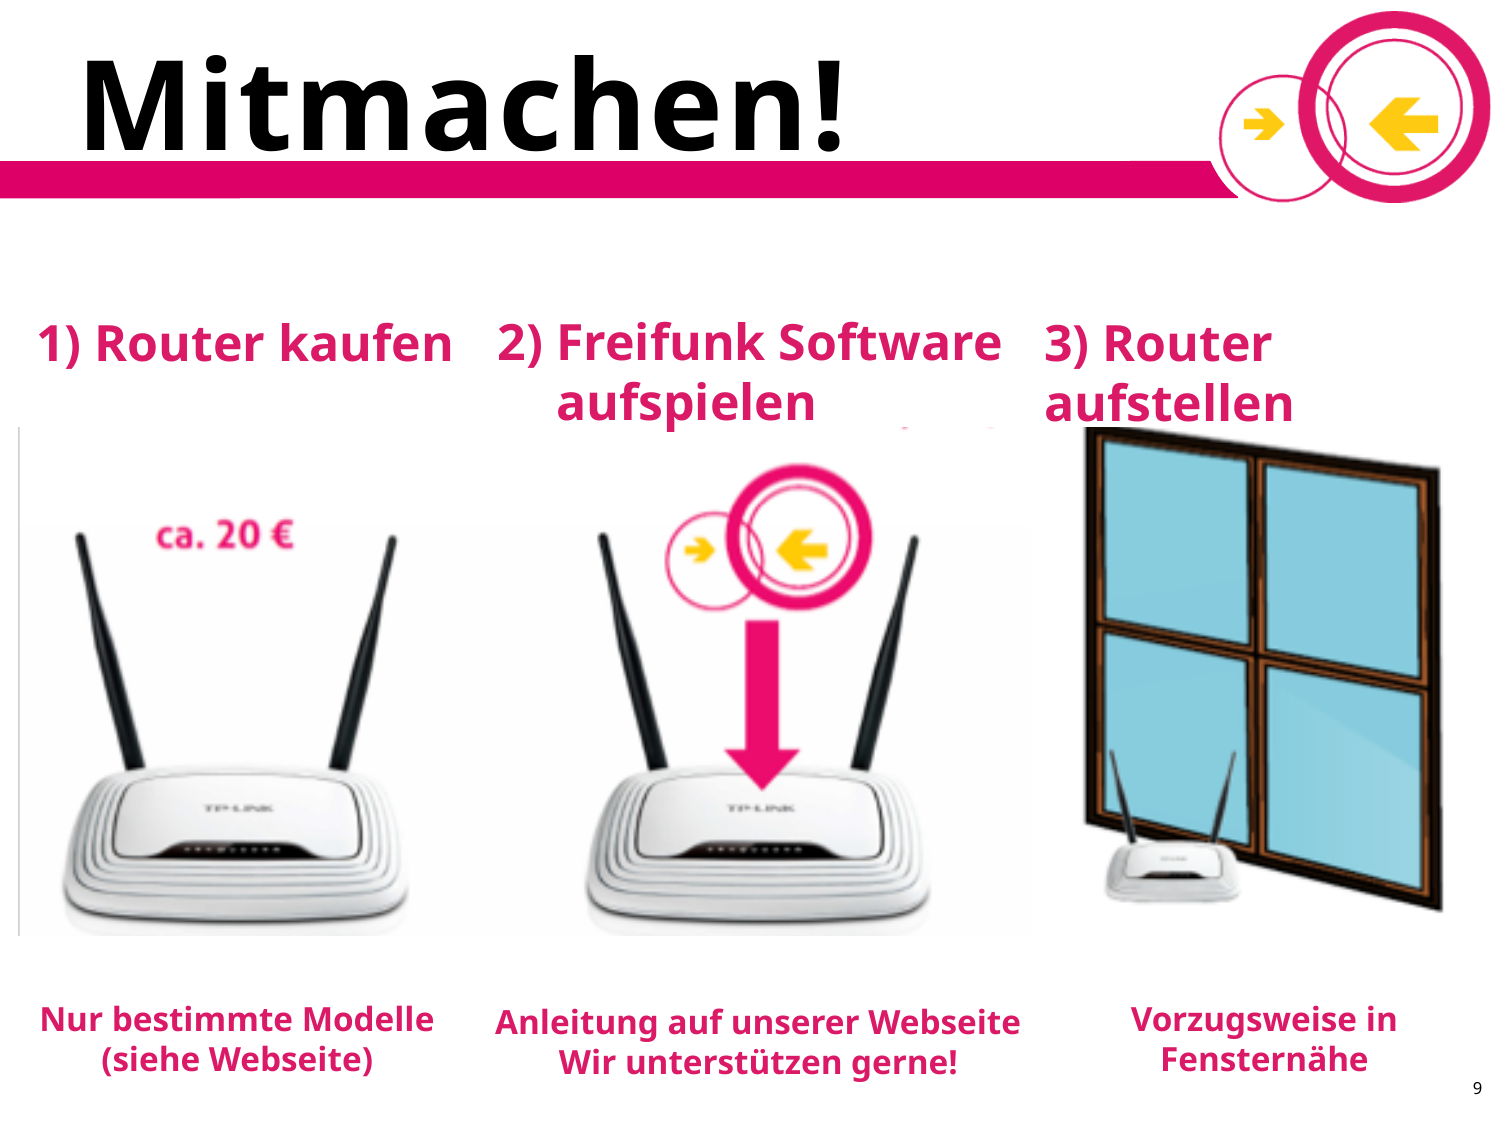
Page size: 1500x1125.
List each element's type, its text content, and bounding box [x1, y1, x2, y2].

text_box 3) Router aufstellen [1029, 304, 1494, 439]
title Mitmachen! [76, 40, 1117, 161]
text_box Anleitung auf unserer Webseite Wir unterstützen gerne! [480, 994, 1037, 1089]
text_box 1) Router kaufen [21, 304, 469, 379]
picture [1218, 11, 1491, 203]
text_box 2) Freifunk Software aufspielen [483, 302, 1018, 438]
text_box Nur bestimmte Modelle (siehe Webseite) [24, 991, 450, 1086]
picture [17, 427, 1459, 936]
slide_number <Foliennummer> [1202, 1065, 1483, 1114]
text_box Vorzugsweise in Fensternähe [1116, 991, 1414, 1086]
